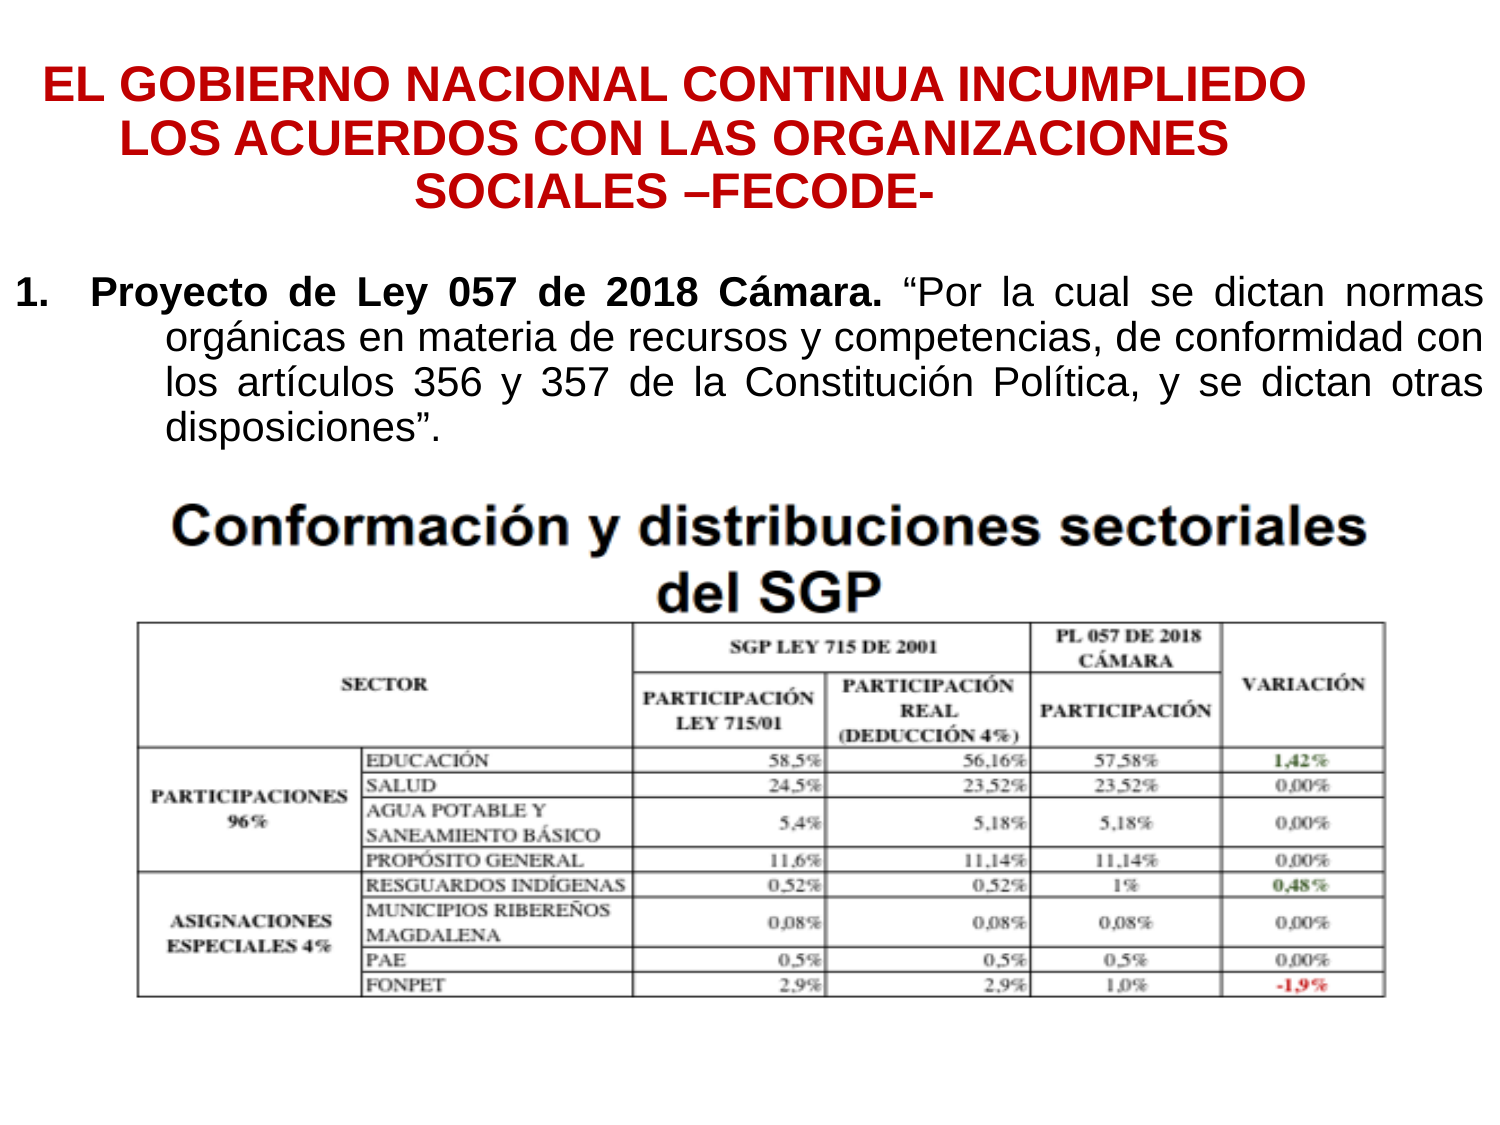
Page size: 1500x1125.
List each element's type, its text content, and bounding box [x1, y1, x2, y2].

title EL GOBIERNO NACIONAL CONTINUA INCUMPLIEDO LOS ACUERDOS CON LAS ORGANIZACIONES SOCIALES –FECODE- [0, 45, 1351, 233]
picture [29, 467, 1475, 1102]
list Proyecto de Ley 057 de 2018 Cámara. “Por la cual se dictan normas orgánicas en materia de recursos y competencias, de conformidad con los artículos 356 y 357 de la Constitución Política, y se dictan otras disposiciones”. [0, 262, 1500, 1005]
